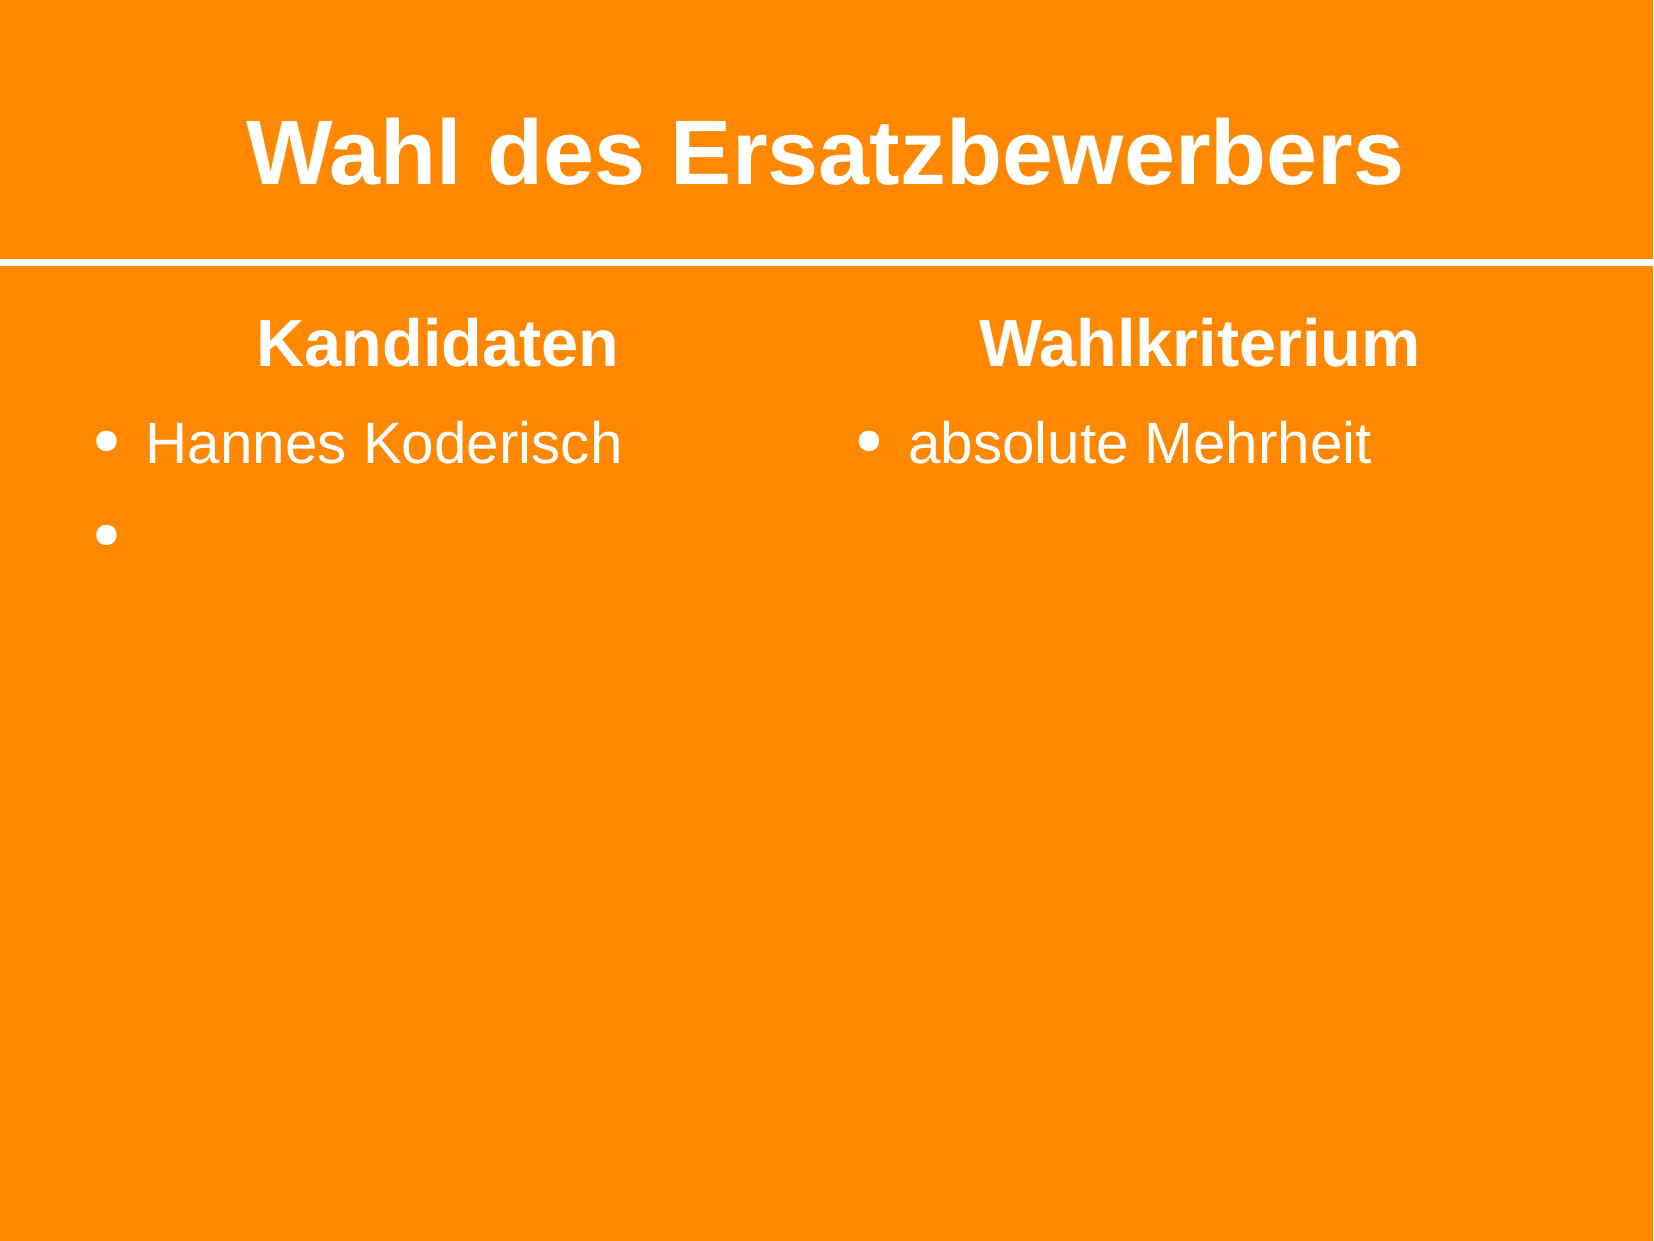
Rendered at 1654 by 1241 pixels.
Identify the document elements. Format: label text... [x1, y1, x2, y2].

list Kandidaten Hannes Koderisch [75, 306, 801, 1111]
list Wahlkriterium absolute Mehrheit [837, 306, 1564, 1111]
title Wahl des Ersatzbewerbers [82, 56, 1571, 250]
